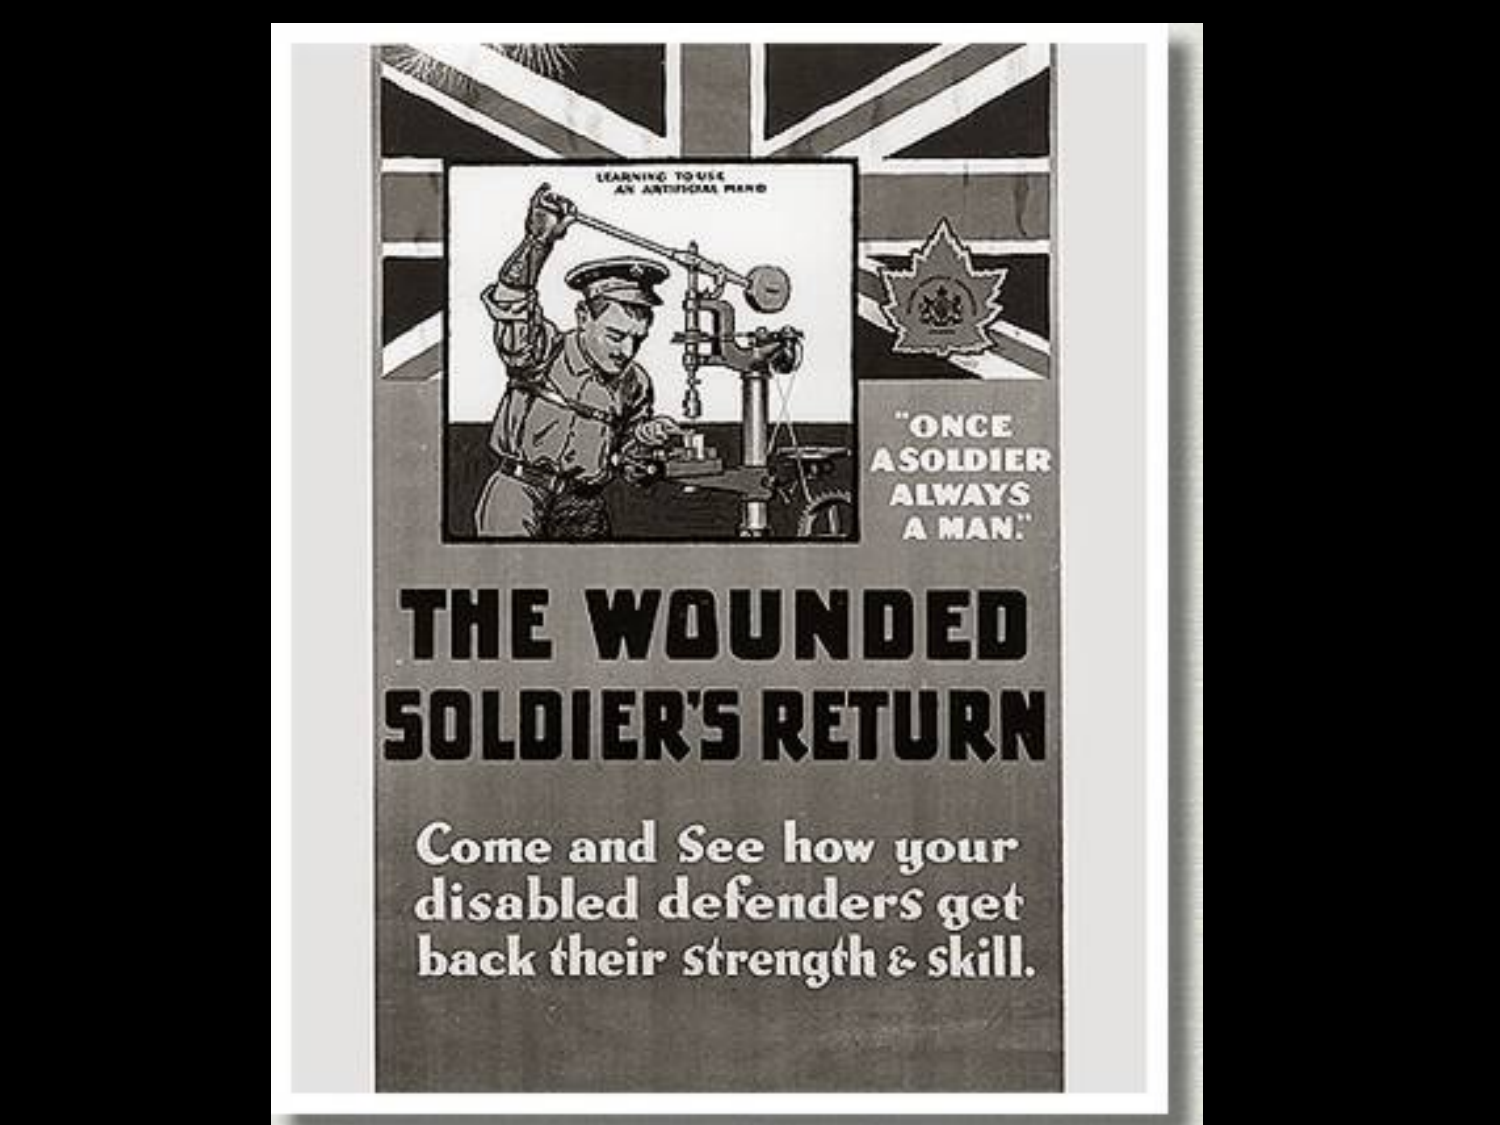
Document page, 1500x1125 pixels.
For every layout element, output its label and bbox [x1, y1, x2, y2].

picture [271, 23, 1203, 1125]
